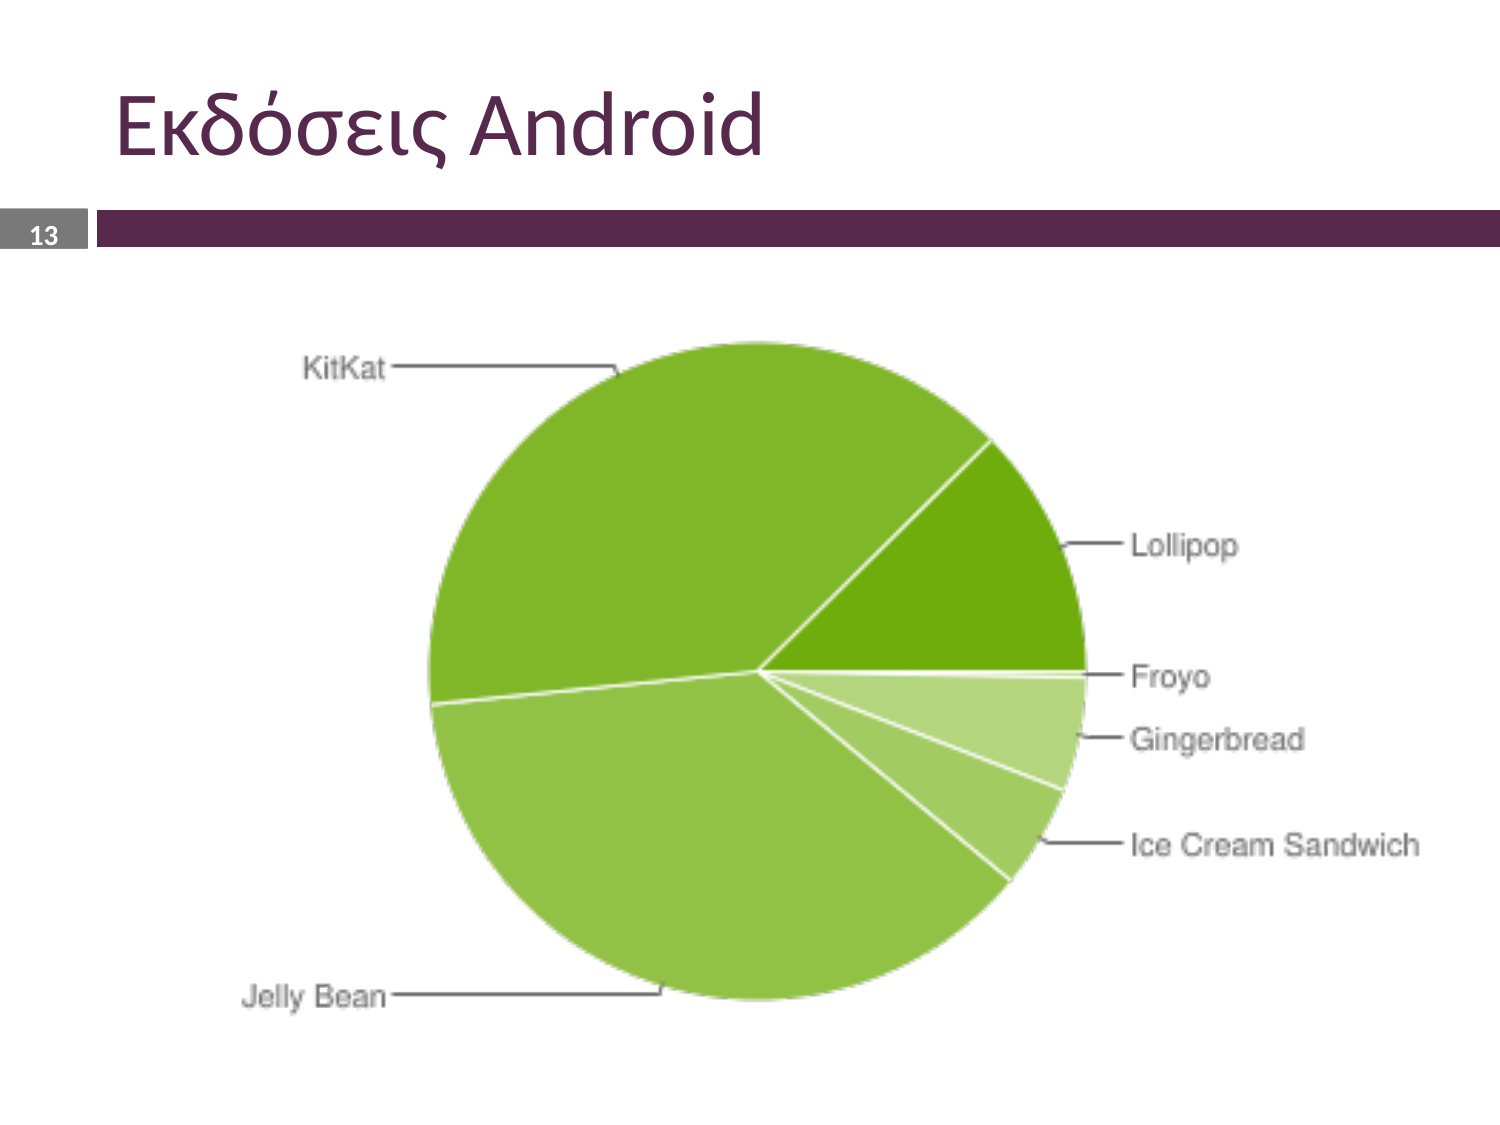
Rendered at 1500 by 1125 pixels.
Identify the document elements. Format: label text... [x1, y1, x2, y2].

text_box [0, 208, 88, 249]
picture [43, 314, 1471, 1028]
title Εκδόσεις Android [99, 37, 1438, 201]
